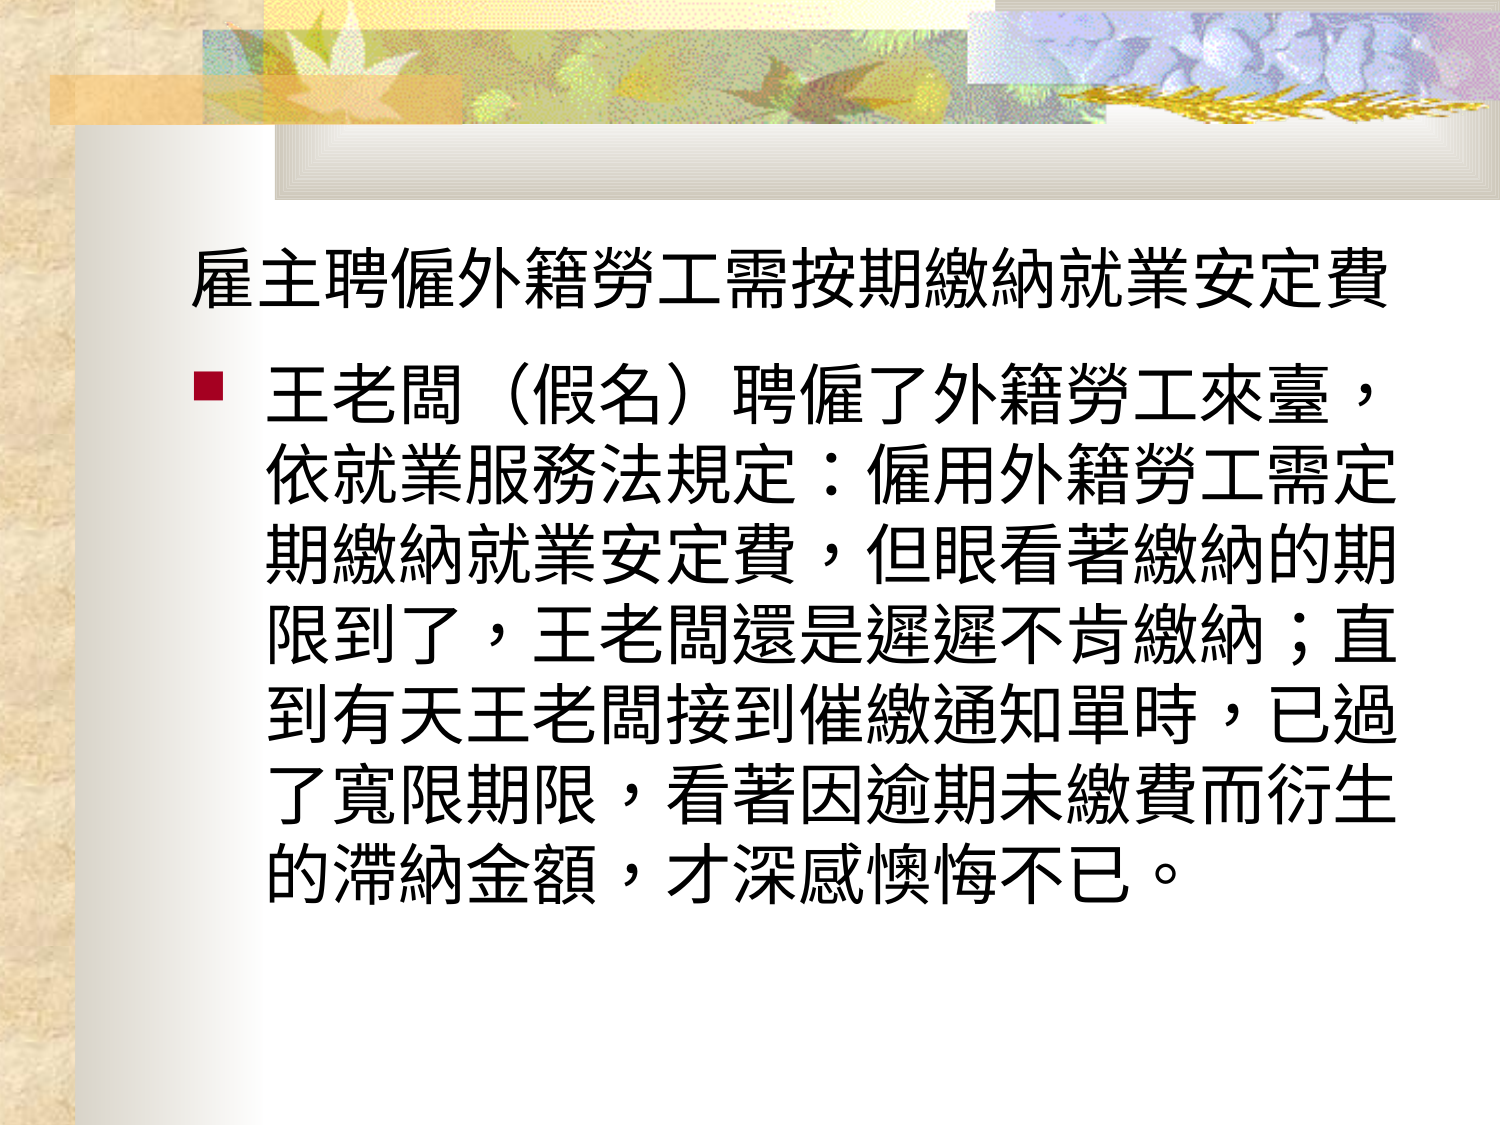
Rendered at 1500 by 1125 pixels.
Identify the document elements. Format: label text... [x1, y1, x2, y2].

picture [0, 0, 1500, 1125]
title 雇主聘僱外籍勞工需按期繳納就業安定費 [174, 137, 1450, 325]
list 王老闆（假名）聘僱了外籍勞工來臺，依就業服務法規定：僱用外籍勞工需定期繳納就業安定費，但眼看著繳納的期限到了，王老闆還是遲遲不肯繳納；直到有天王老闆接到催繳通知單時，已過了寬限期限，看著因逾期未繳費而衍生的滯納金額，才深感懊悔不已。 [174, 344, 1450, 1020]
